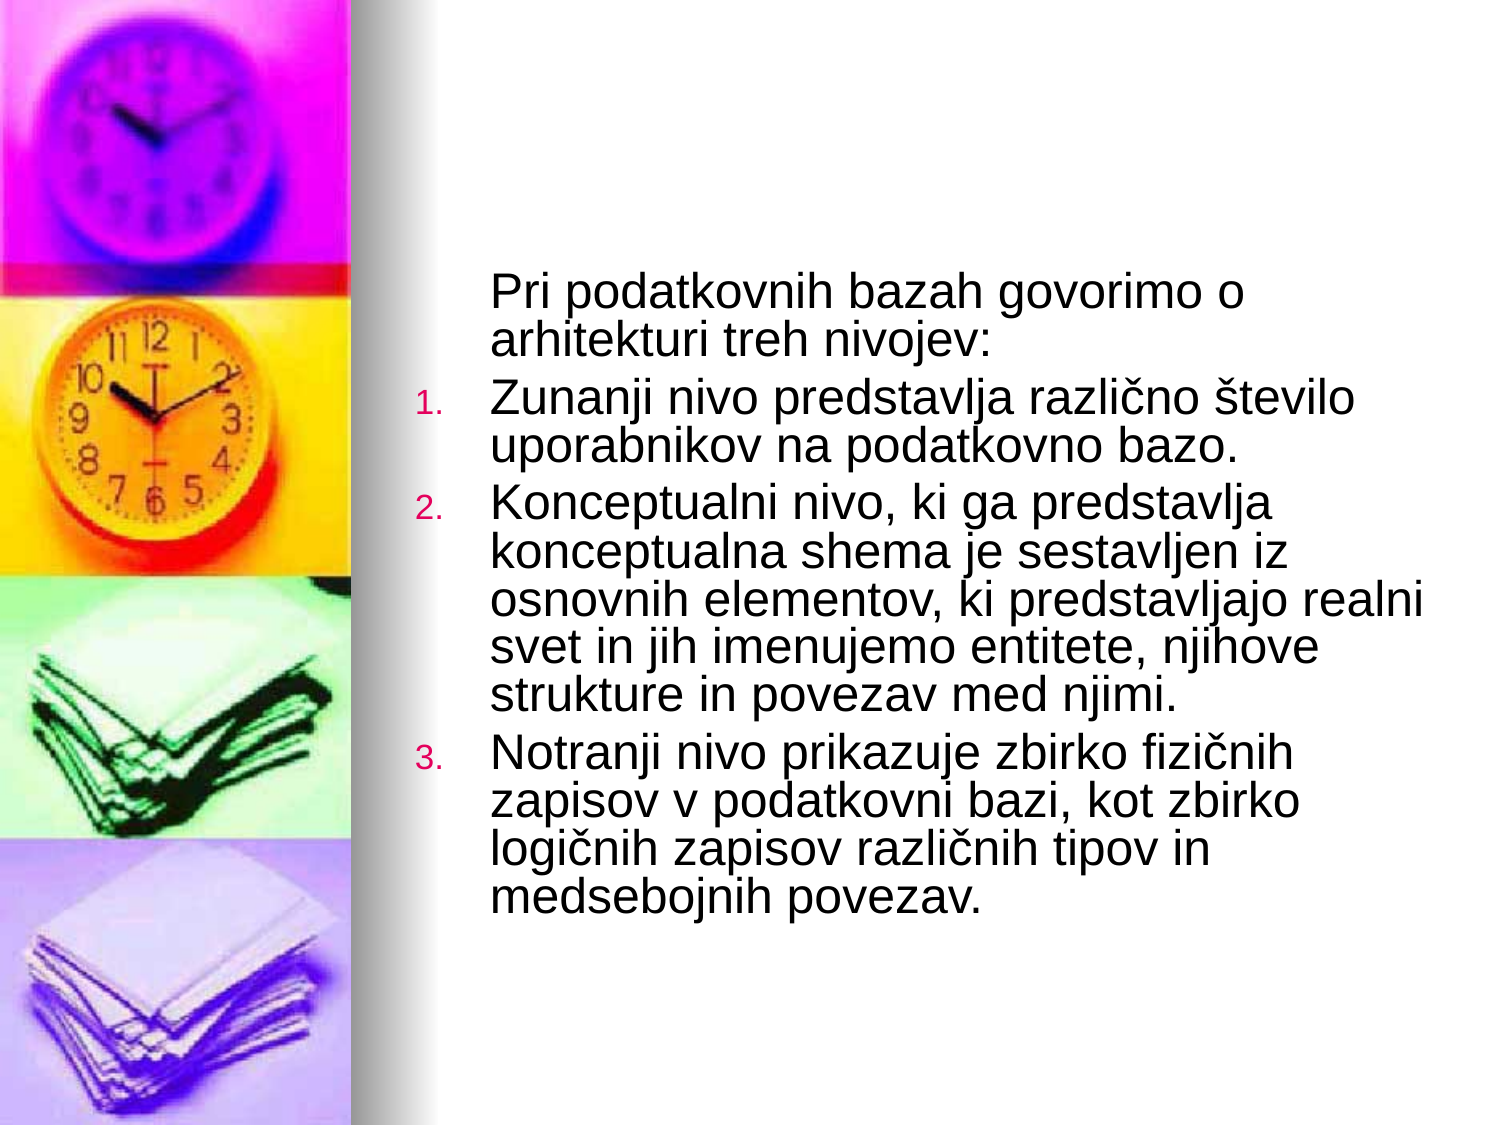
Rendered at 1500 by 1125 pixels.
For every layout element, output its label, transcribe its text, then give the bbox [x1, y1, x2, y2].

picture [0, 0, 351, 1125]
list Pri podatkovnih bazah govorimo o arhitekturi treh nivojev: Zunanji nivo predstavlja različno število uporabnikov na podatkovno bazo. Konceptualni nivo, ki ga predstavlja konceptualna shema je sestavljen iz osnovnih elementov, ki predstavljajo realni svet in jih imenujemo entitete, njihove strukture in povezav med njimi. Notranji nivo prikazuje zbirko fizičnih zapisov v podatkovni bazi, kot zbirko logičnih zapisov različnih tipov in medsebojnih povezav. [399, 262, 1450, 1000]
